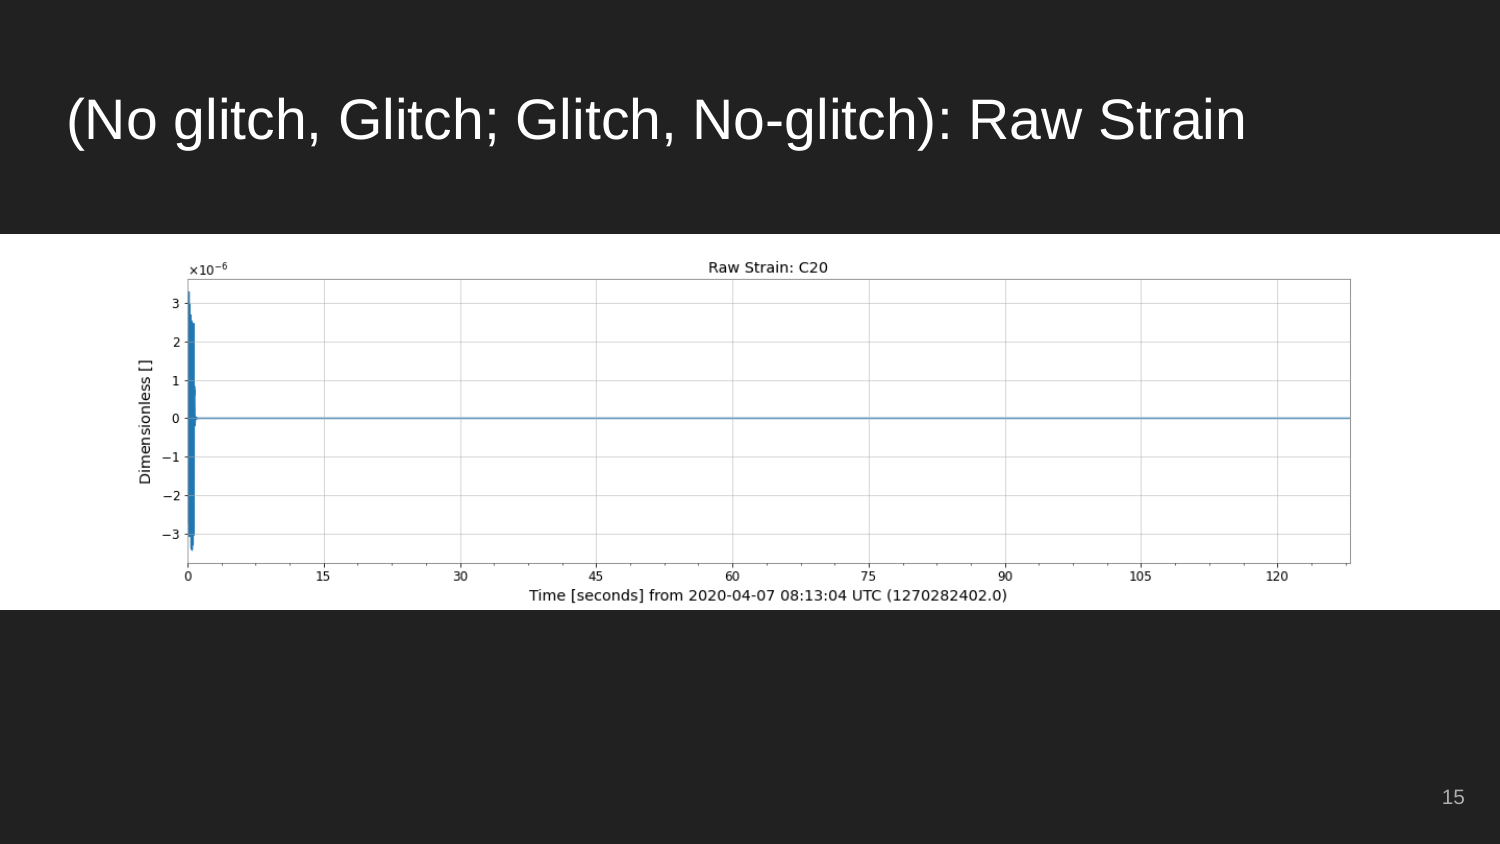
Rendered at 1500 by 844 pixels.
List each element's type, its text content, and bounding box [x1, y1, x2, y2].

picture [0, 234, 1500, 610]
title (No glitch, Glitch; Glitch, No-glitch): Raw Strain [51, 72, 1449, 167]
slide_number <number> [1389, 764, 1480, 830]
